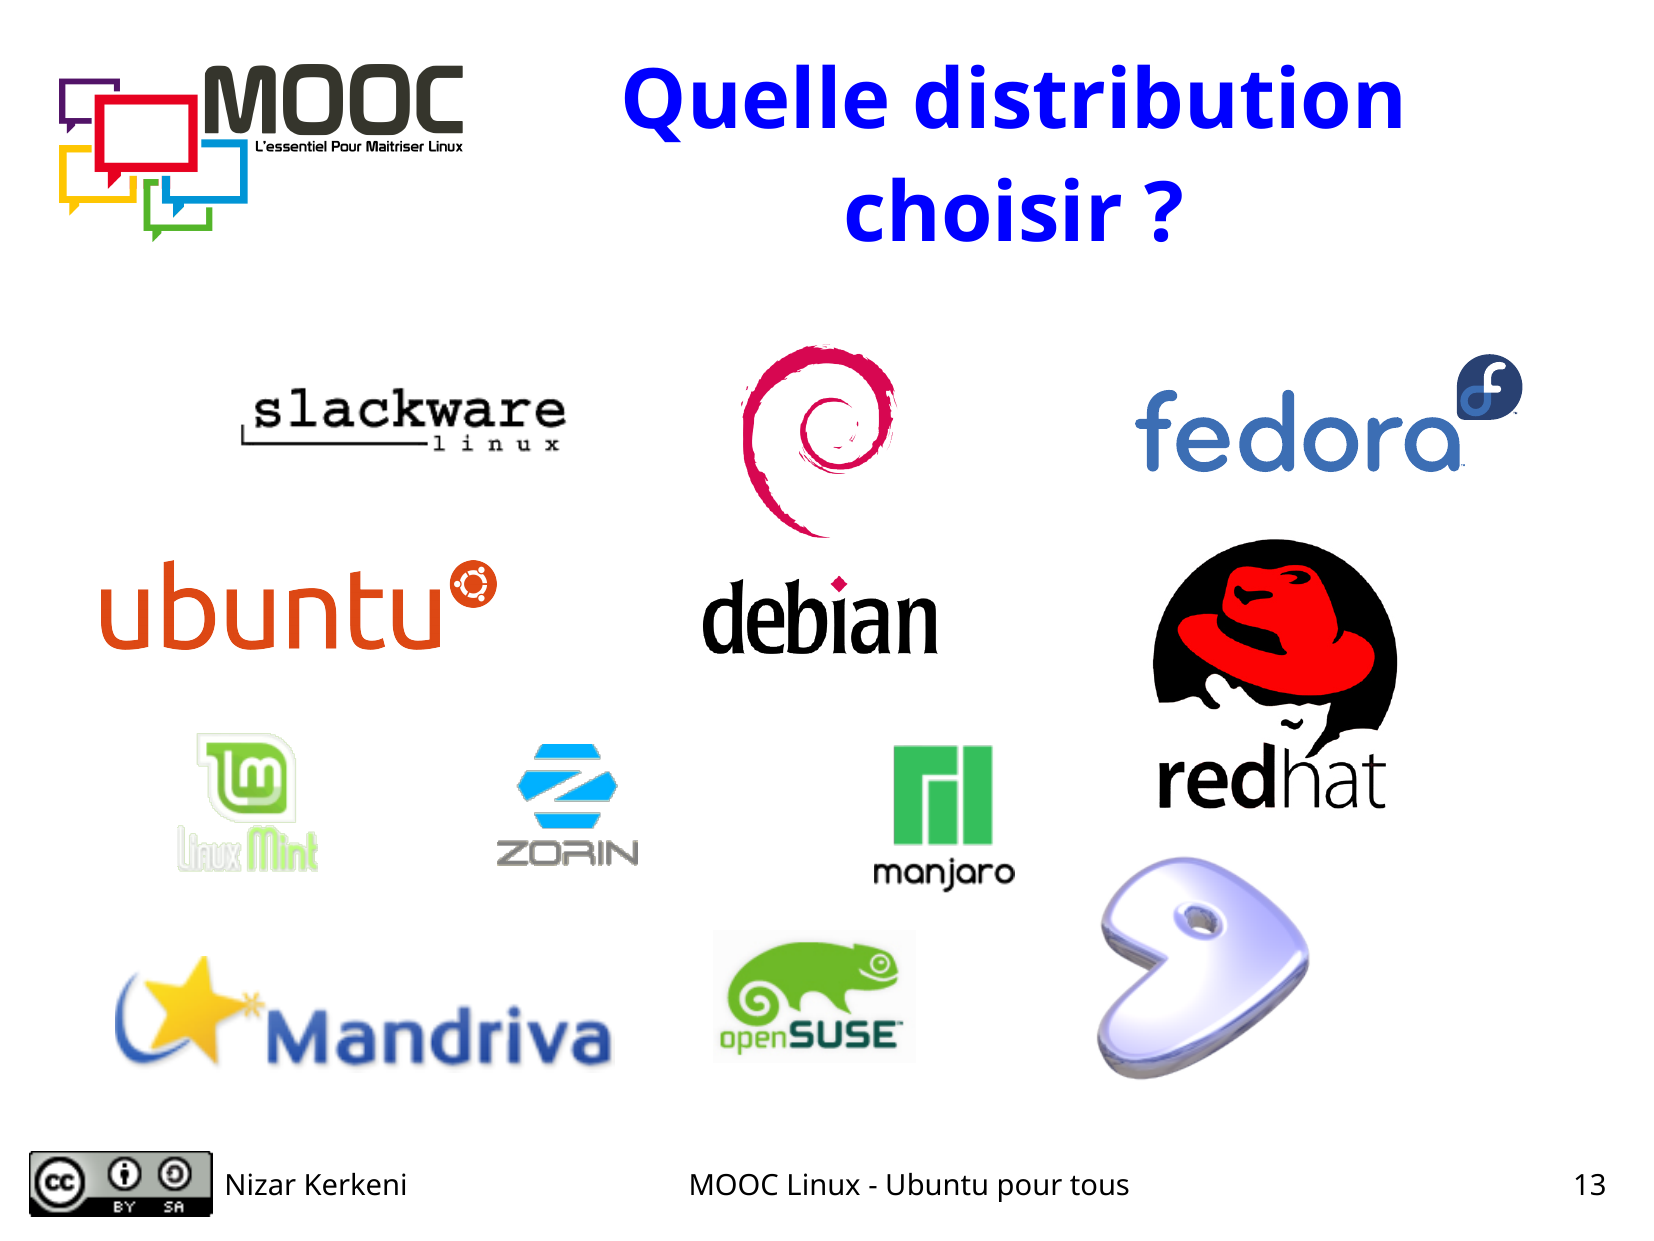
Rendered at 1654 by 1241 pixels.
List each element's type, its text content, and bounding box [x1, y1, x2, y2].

picture [713, 930, 916, 1063]
picture [177, 732, 318, 873]
picture [101, 560, 497, 650]
picture [218, 371, 591, 471]
picture [115, 956, 615, 1073]
picture [874, 744, 1015, 895]
title Quelle distribution choisir ? [460, 49, 1568, 257]
picture [1147, 535, 1400, 813]
picture [29, 1151, 213, 1217]
picture [497, 744, 638, 866]
picture [702, 342, 939, 654]
picture [1086, 853, 1315, 1087]
picture [1135, 354, 1523, 473]
picture [59, 64, 460, 242]
